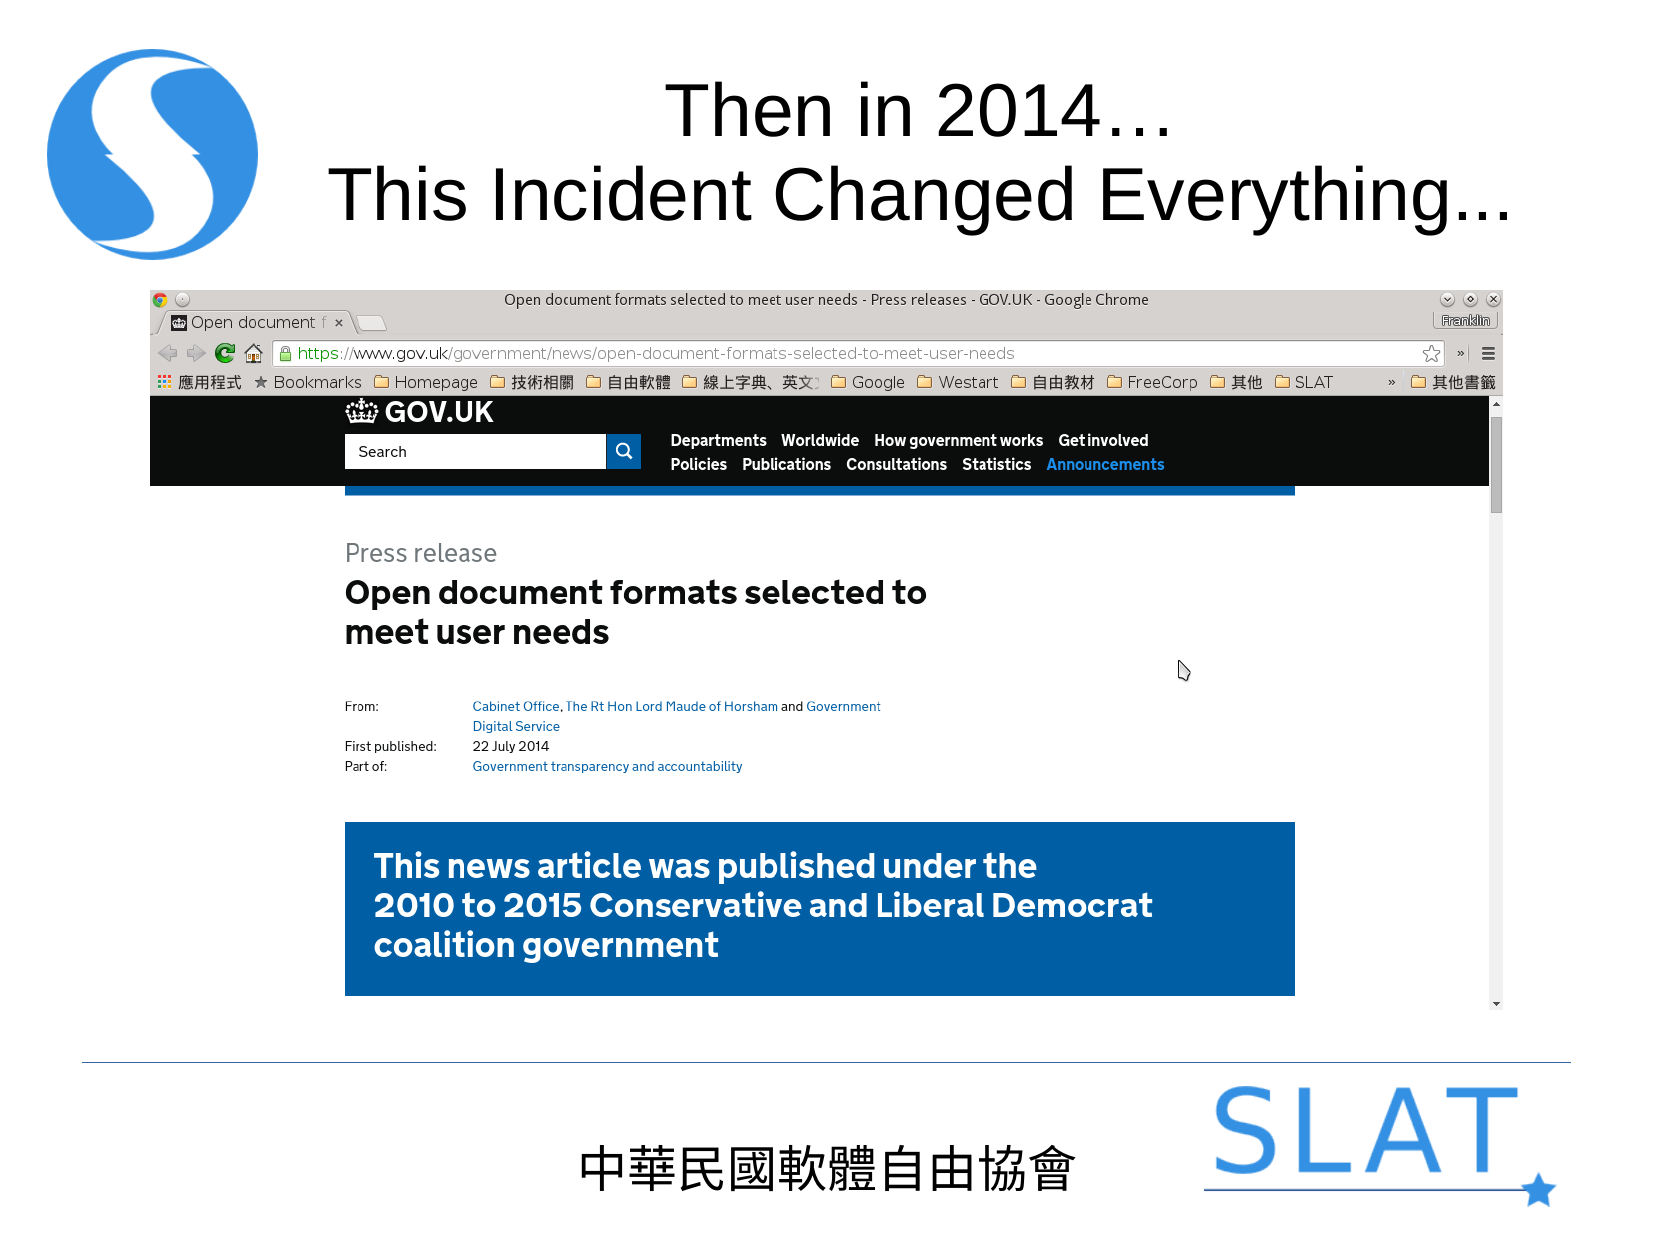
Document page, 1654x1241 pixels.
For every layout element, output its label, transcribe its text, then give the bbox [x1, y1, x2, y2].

picture [47, 49, 258, 260]
picture [1204, 1086, 1557, 1207]
picture [150, 290, 1503, 1010]
title Then in 2014… This Incident Changed Everything... [271, 49, 1571, 257]
